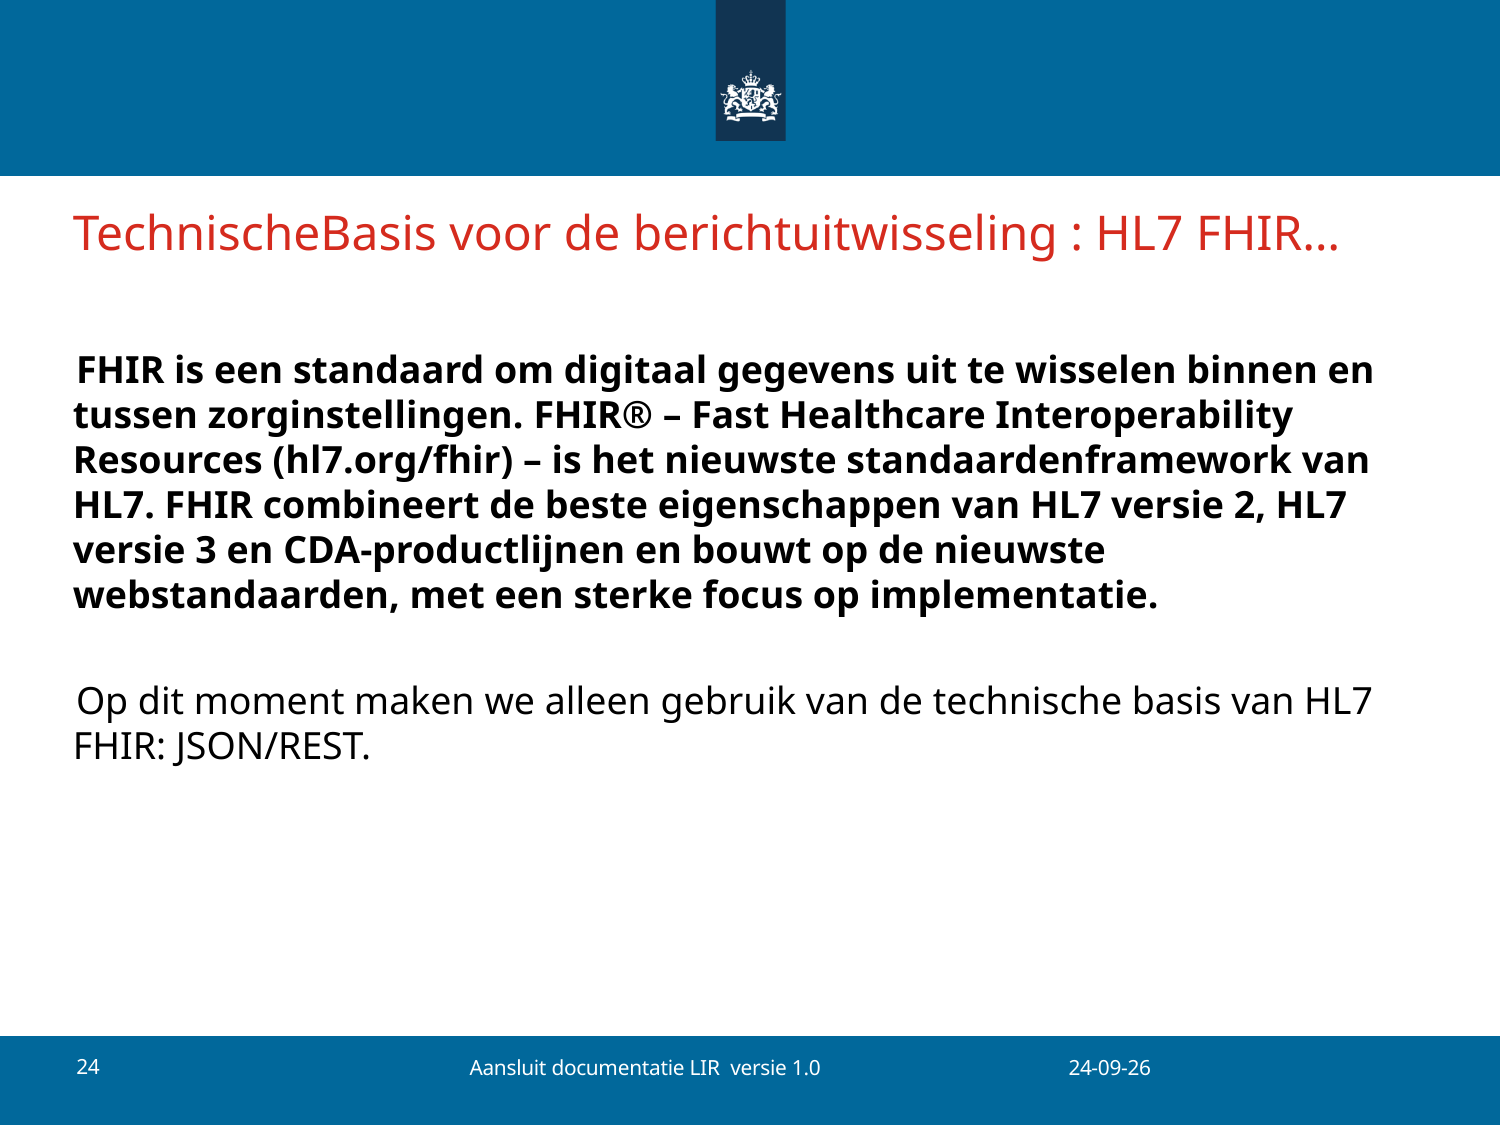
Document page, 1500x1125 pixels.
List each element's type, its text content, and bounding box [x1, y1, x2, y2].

title TechnischeBasis voor de berichtuitwisseling : HL7 FHIR… [57, 194, 1408, 289]
list FHIR is een standaard om digitaal gegevens uit te wisselen binnen en tussen zorginstellingen. FHIR® – Fast Healthcare Interoperability Resources (hl7.org/fhir) – is het nieuwste standaardenframework van HL7. FHIR combineert de beste eigenschappen van HL7 versie 2, HL7 versie 3 en CDA-productlijnen en bouwt op de nieuwste webstandaarden, met een sterke focus op implementatie. Op dit moment maken we alleen gebruik van de technische basis van HL7 FHIR: JSON/REST. [57, 338, 1408, 1020]
text_box Aansluit documentatie LIR versie 1.0 29-4-2019 [454, 1046, 1500, 1099]
text_box [61, 1046, 179, 1106]
